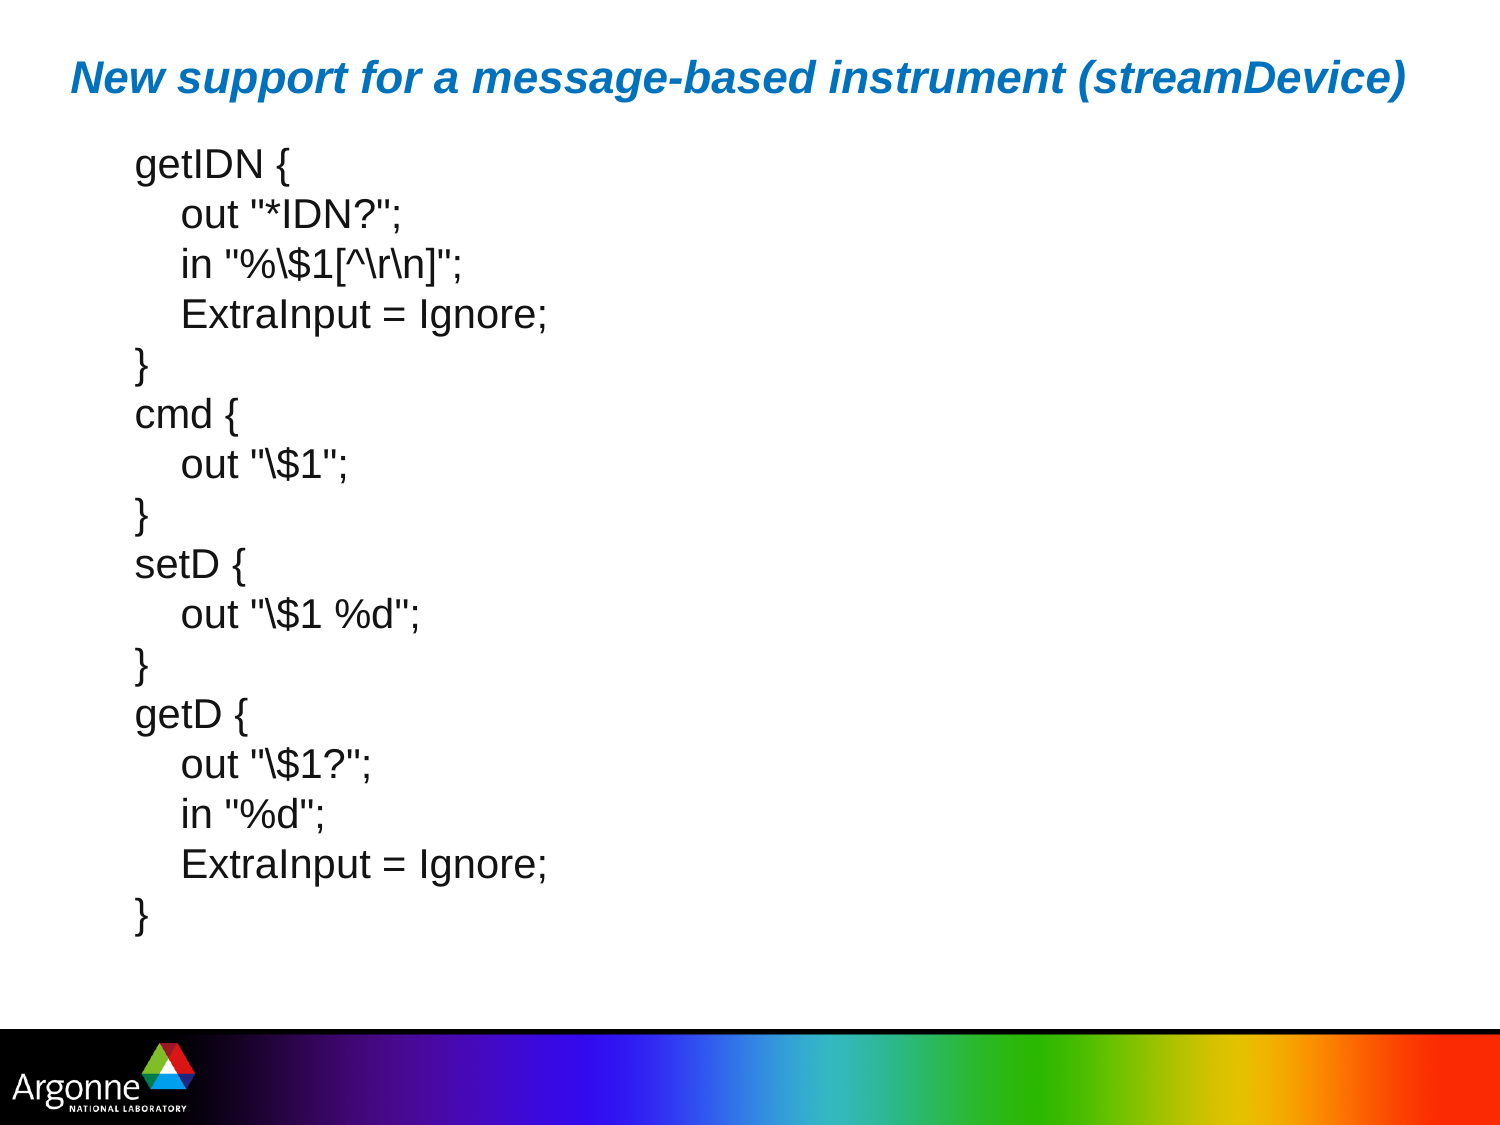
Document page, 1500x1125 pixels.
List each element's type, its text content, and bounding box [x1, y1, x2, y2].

text_box getIDN { out "*IDN?"; in "%\$1[^\r\n]"; ExtraInput = Ignore; } cmd { out "\$1"; } setD { out "\$1 %d"; } getD { out "\$1?"; in "%d"; ExtraInput = Ignore; } [119, 129, 646, 963]
picture [0, 1029, 1500, 1125]
title New support for a message-based instrument (streamDevice) [55, 54, 1426, 112]
